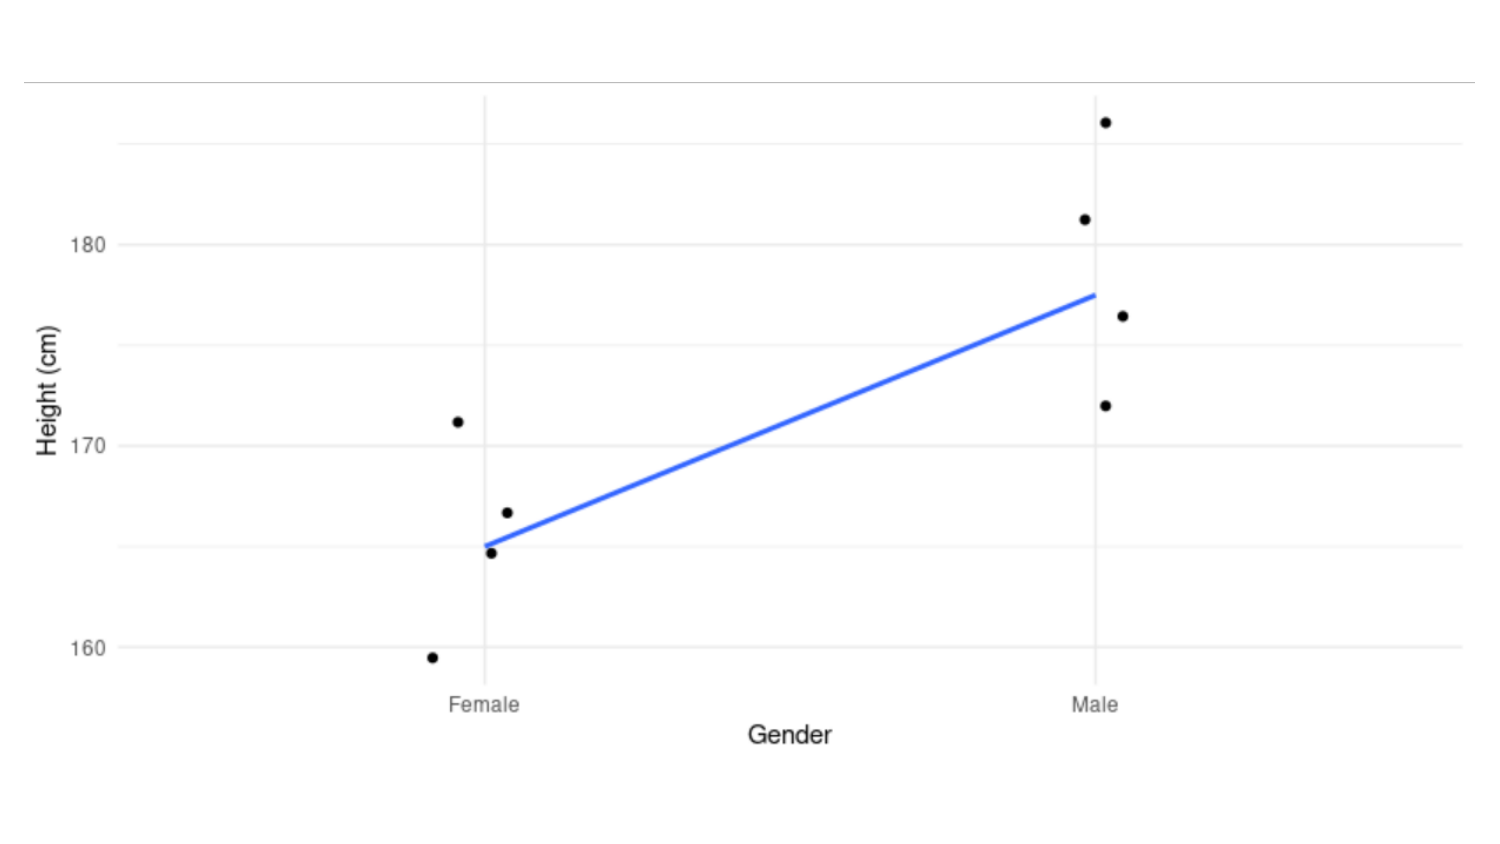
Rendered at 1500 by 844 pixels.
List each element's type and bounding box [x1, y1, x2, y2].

picture [24, 82, 1475, 762]
